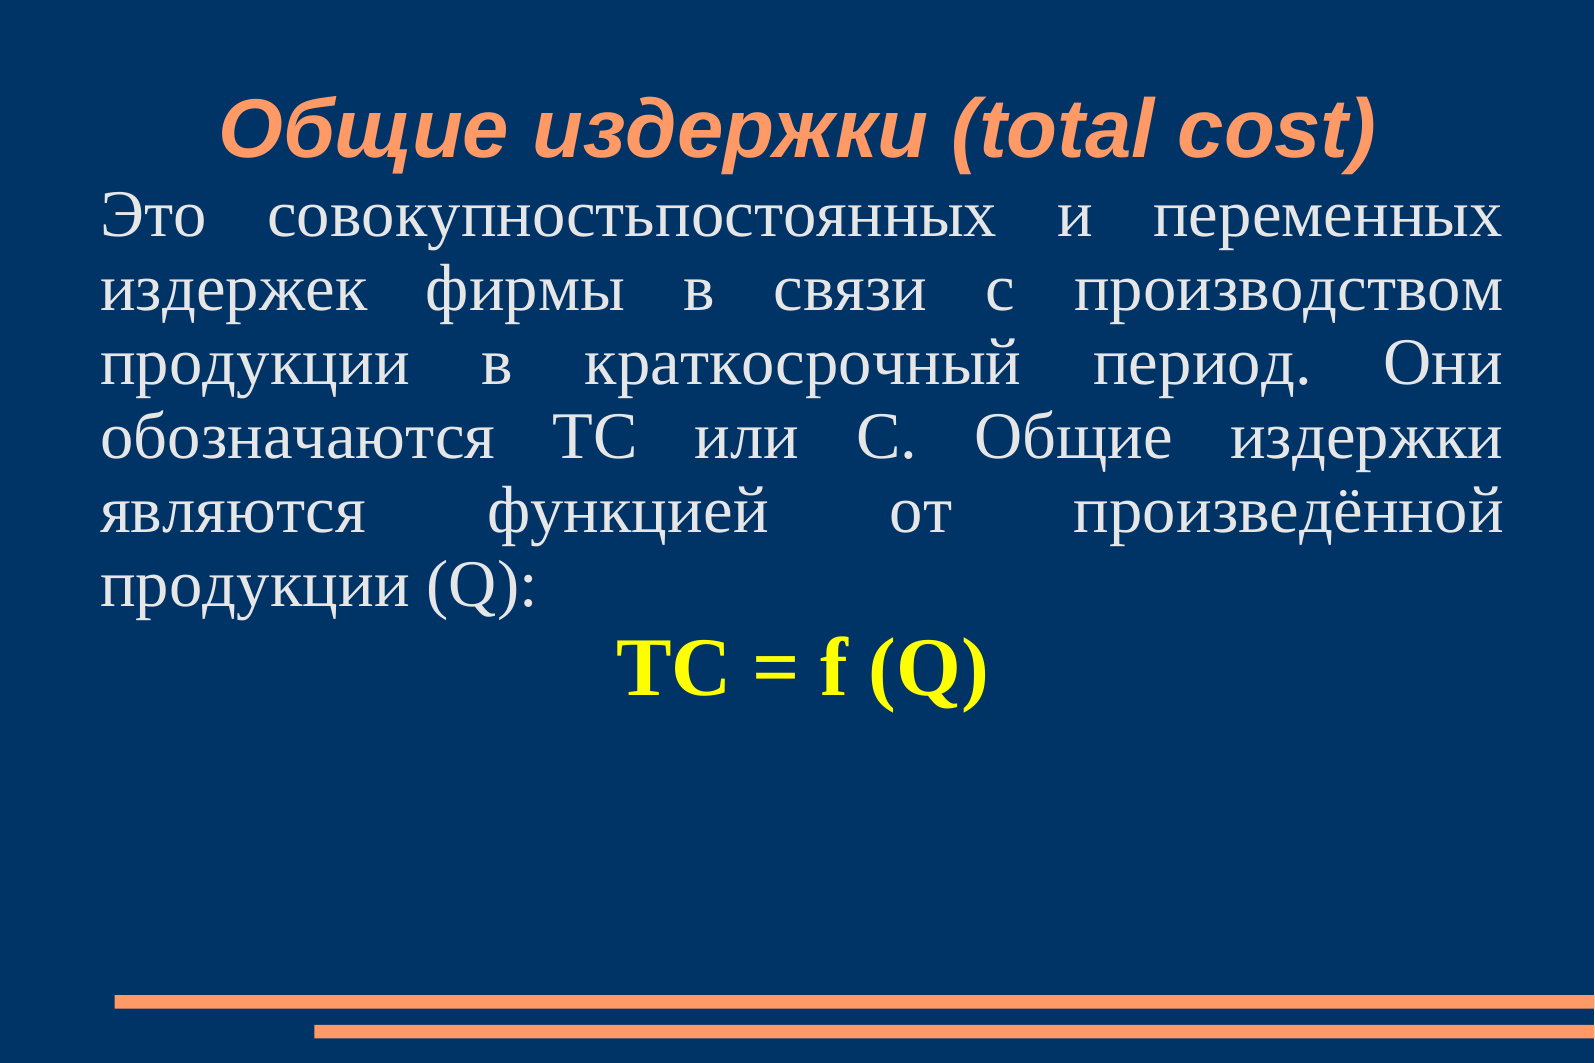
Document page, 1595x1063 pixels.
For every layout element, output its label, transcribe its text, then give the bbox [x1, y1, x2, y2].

title Общие издержки (total cost) [117, 39, 1479, 177]
list Это совокупностьпостоянных и переменных издержек фирмы в связи с производством продукции в краткосрочный период. Они обозначаются ТС или С. Общие издержки являются функцией от произведённой продукции (Q): TC = f (Q) [29, 177, 1505, 971]
